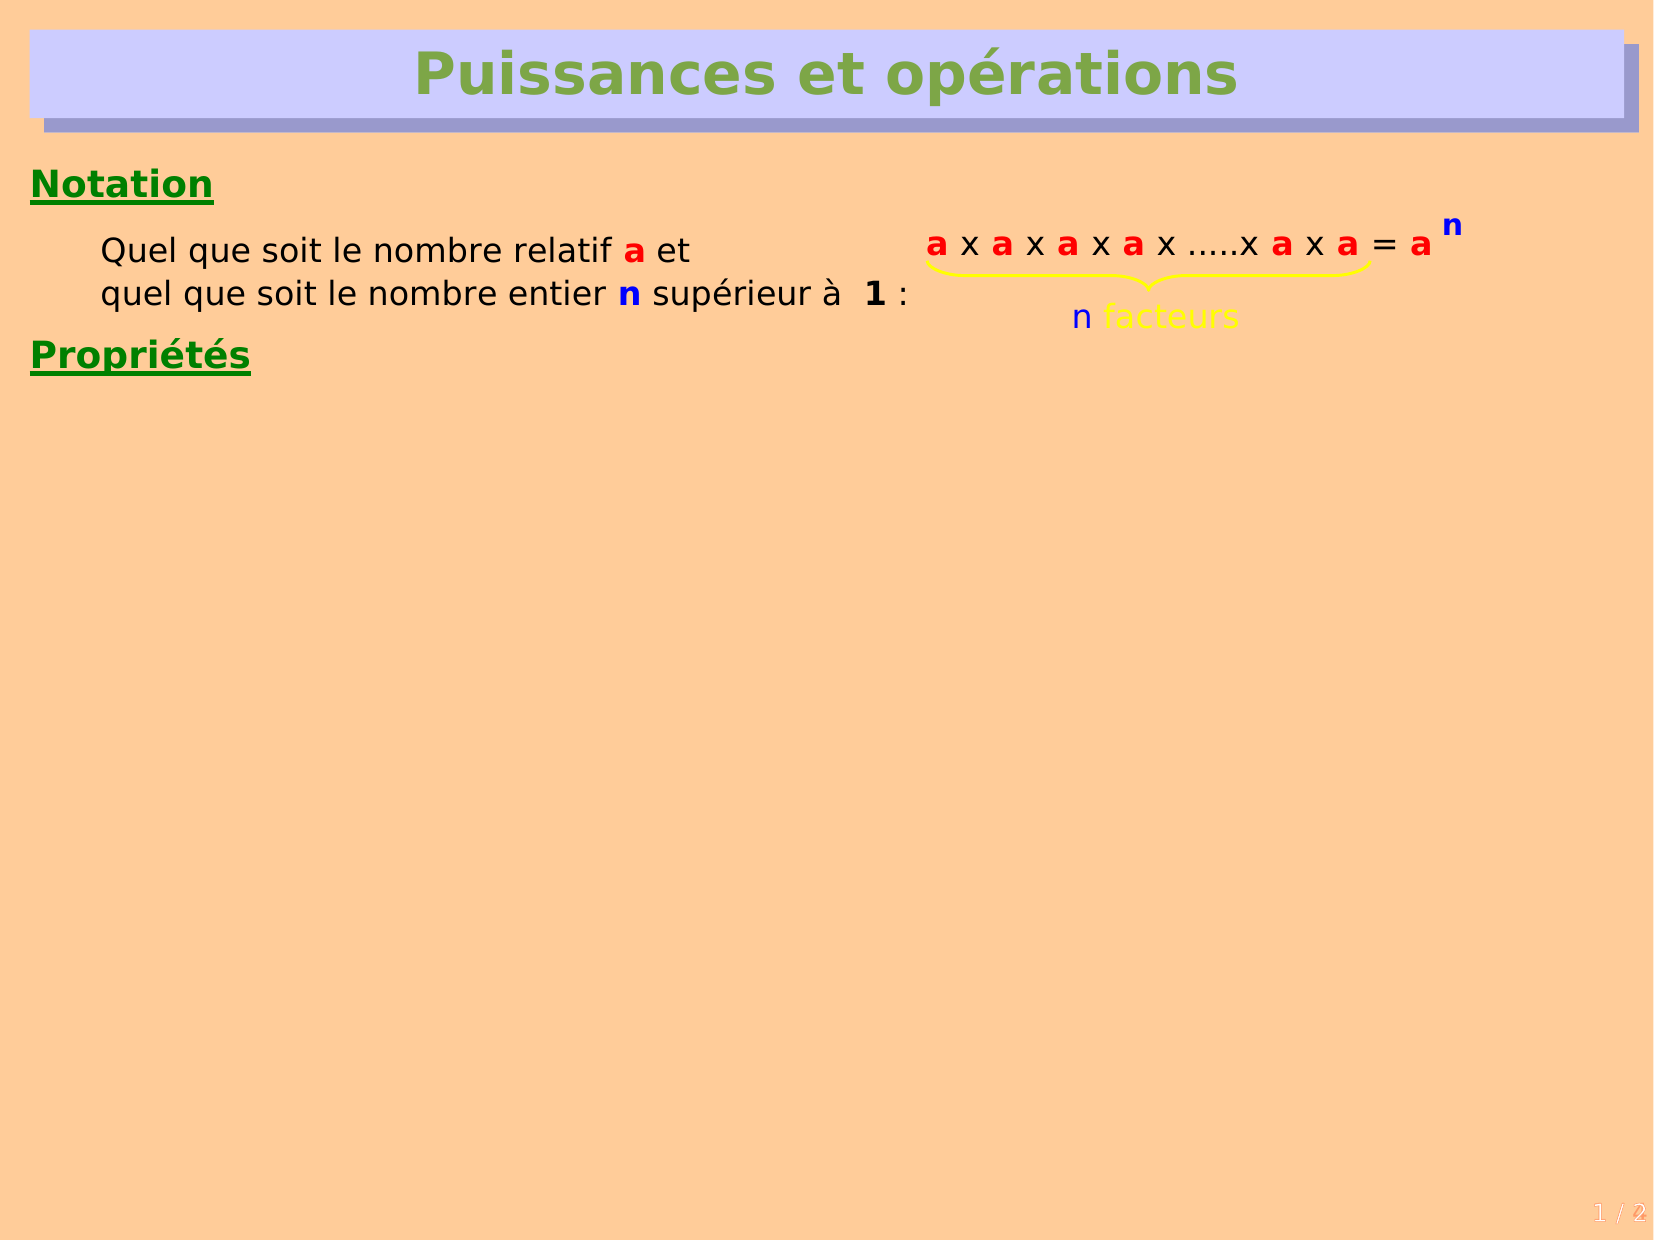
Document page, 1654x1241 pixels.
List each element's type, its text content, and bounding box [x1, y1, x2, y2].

text_box a x a x a x a x .....x a x a = a n [925, 207, 1472, 264]
text_box quel que soit le nombre entier n supérieur à 1 : [100, 274, 910, 314]
title Puissances et opérations [29, 29, 1625, 119]
text_box n facteurs [1071, 297, 1241, 337]
text_box Propriétés [29, 333, 252, 378]
text_box Quel que soit le nombre relatif a et [100, 224, 691, 274]
text_box 1 / 2 [1591, 1198, 1649, 1235]
text_box Notation [29, 162, 215, 207]
